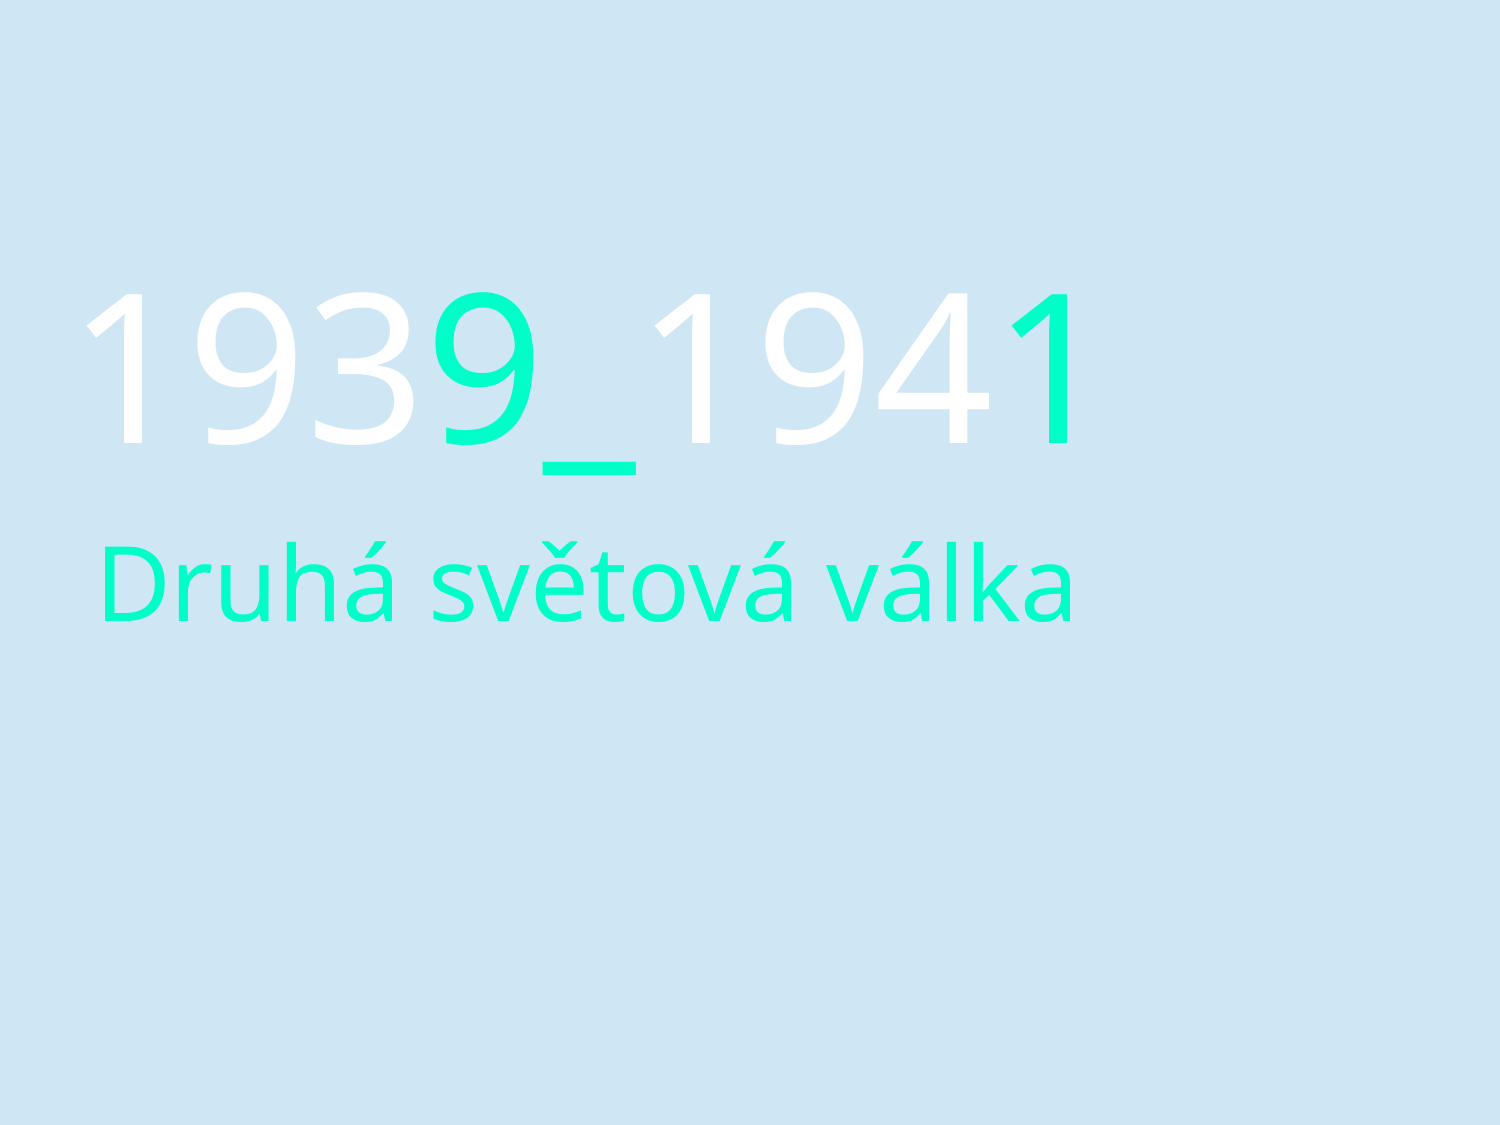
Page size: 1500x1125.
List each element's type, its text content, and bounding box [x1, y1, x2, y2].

text_box Druhá světová válka [80, 509, 1402, 650]
text_box 1939_1941 [53, 228, 1435, 493]
